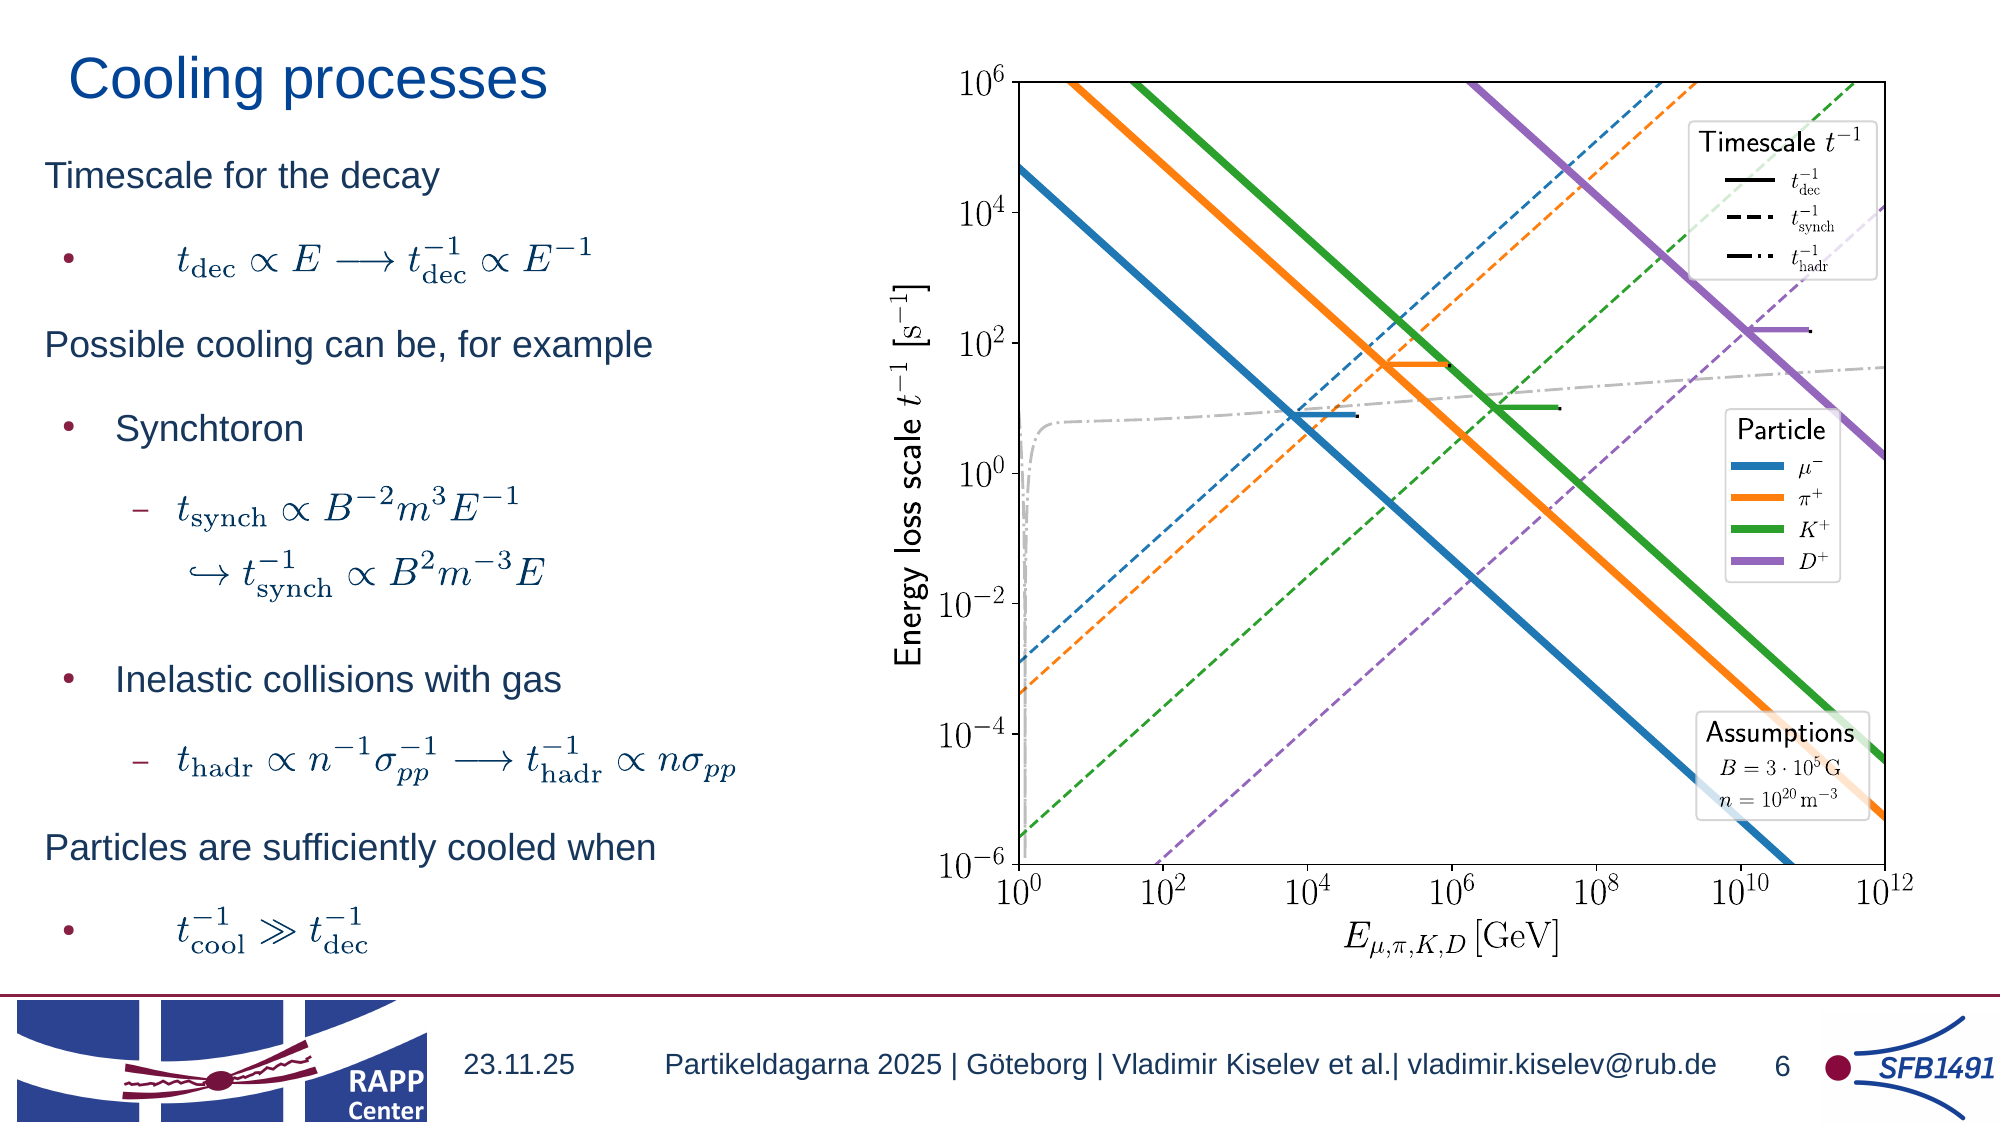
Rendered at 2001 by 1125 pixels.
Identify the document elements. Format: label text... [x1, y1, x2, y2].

title Cooling processes [53, 0, 1779, 160]
text_box [177, 485, 545, 603]
text_box [177, 906, 368, 954]
text_box [177, 236, 591, 284]
text_box Timescale for the decay Possible cooling can be, for example Synchtoron Inelastic collisions with gas Particles are sufficiently cooled when [29, 147, 739, 961]
picture [1821, 1011, 2000, 1125]
picture [856, 35, 1949, 992]
picture [17, 1000, 427, 1122]
text_box [177, 735, 736, 786]
